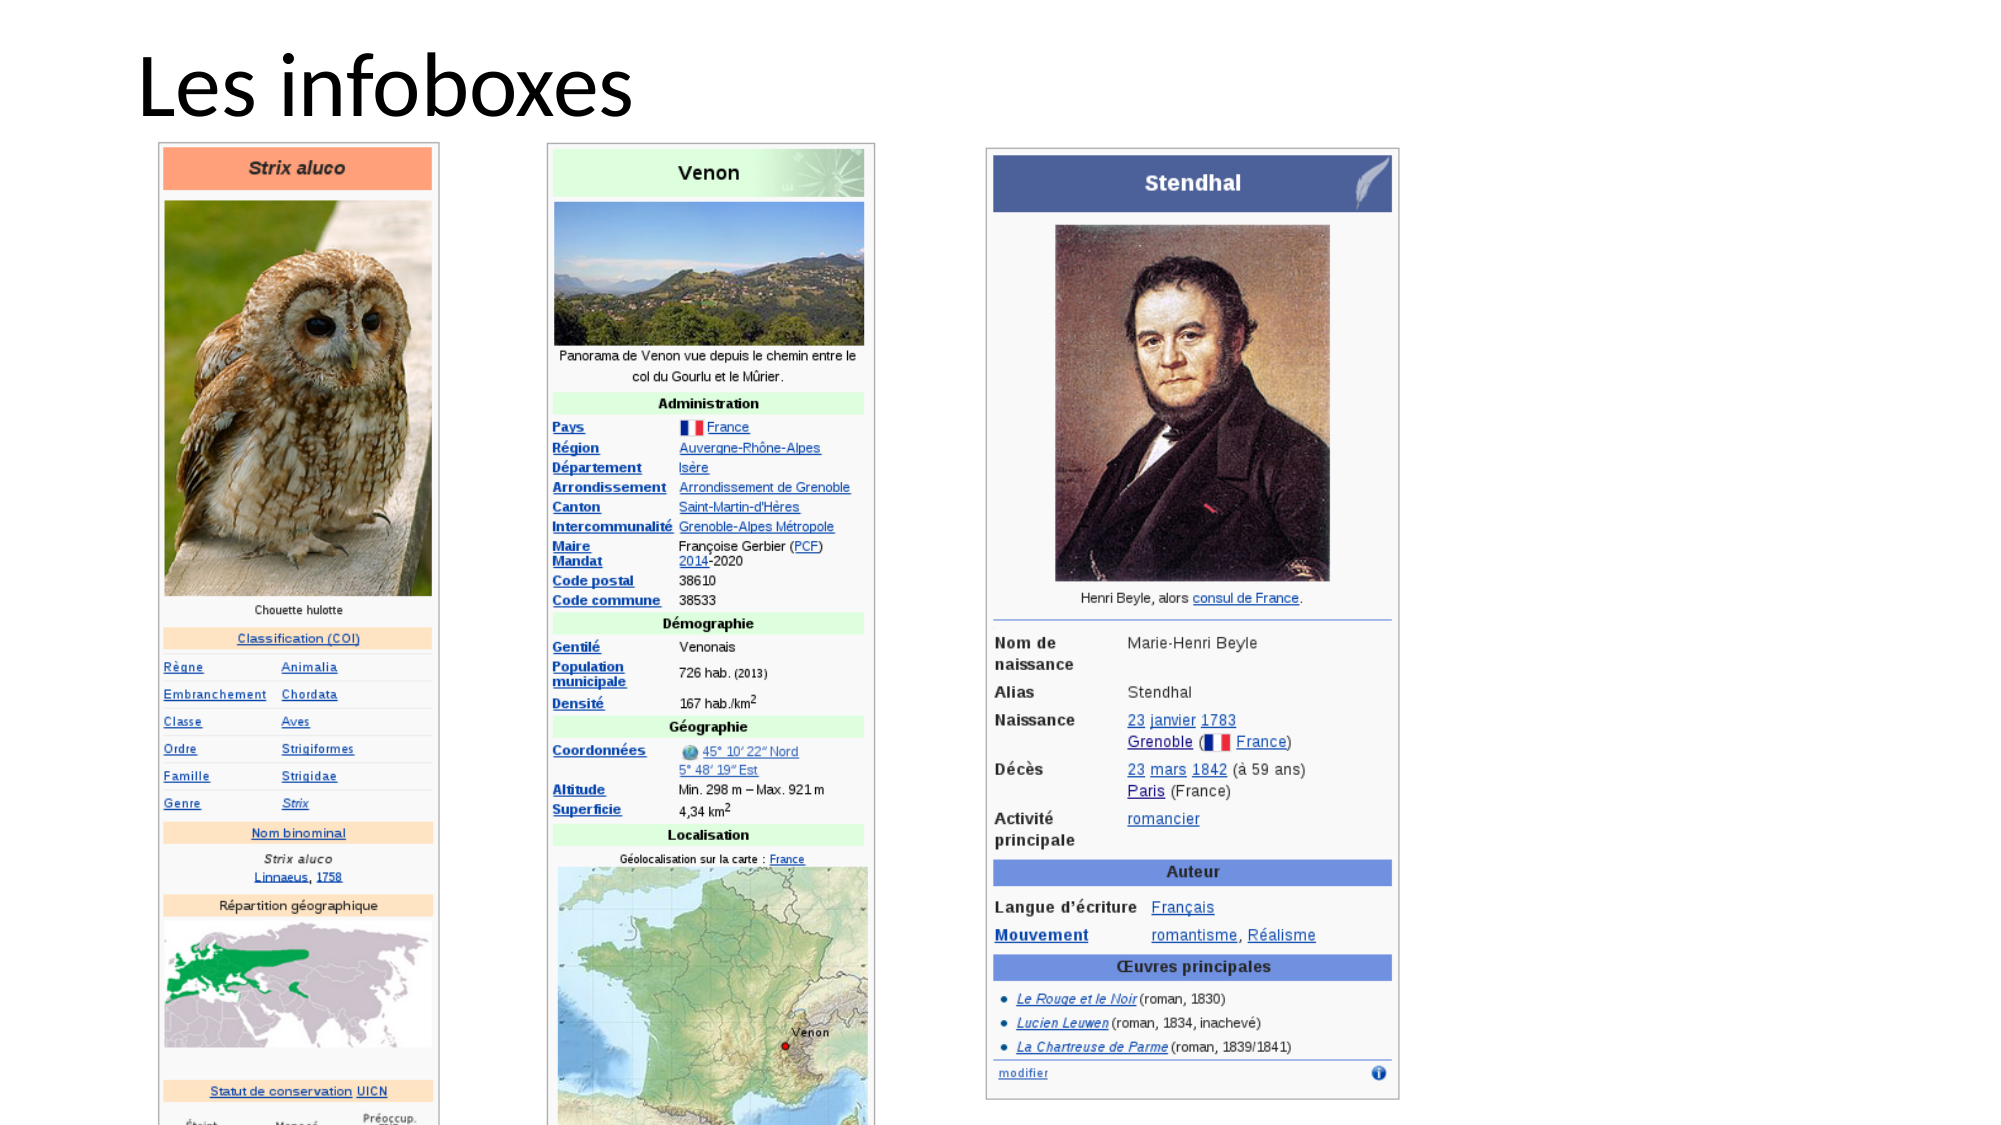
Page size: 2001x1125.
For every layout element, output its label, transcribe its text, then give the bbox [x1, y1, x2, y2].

picture [153, 137, 445, 1125]
picture [982, 144, 1406, 1106]
title Les infoboxes [137, 37, 1863, 150]
picture [542, 138, 879, 1125]
